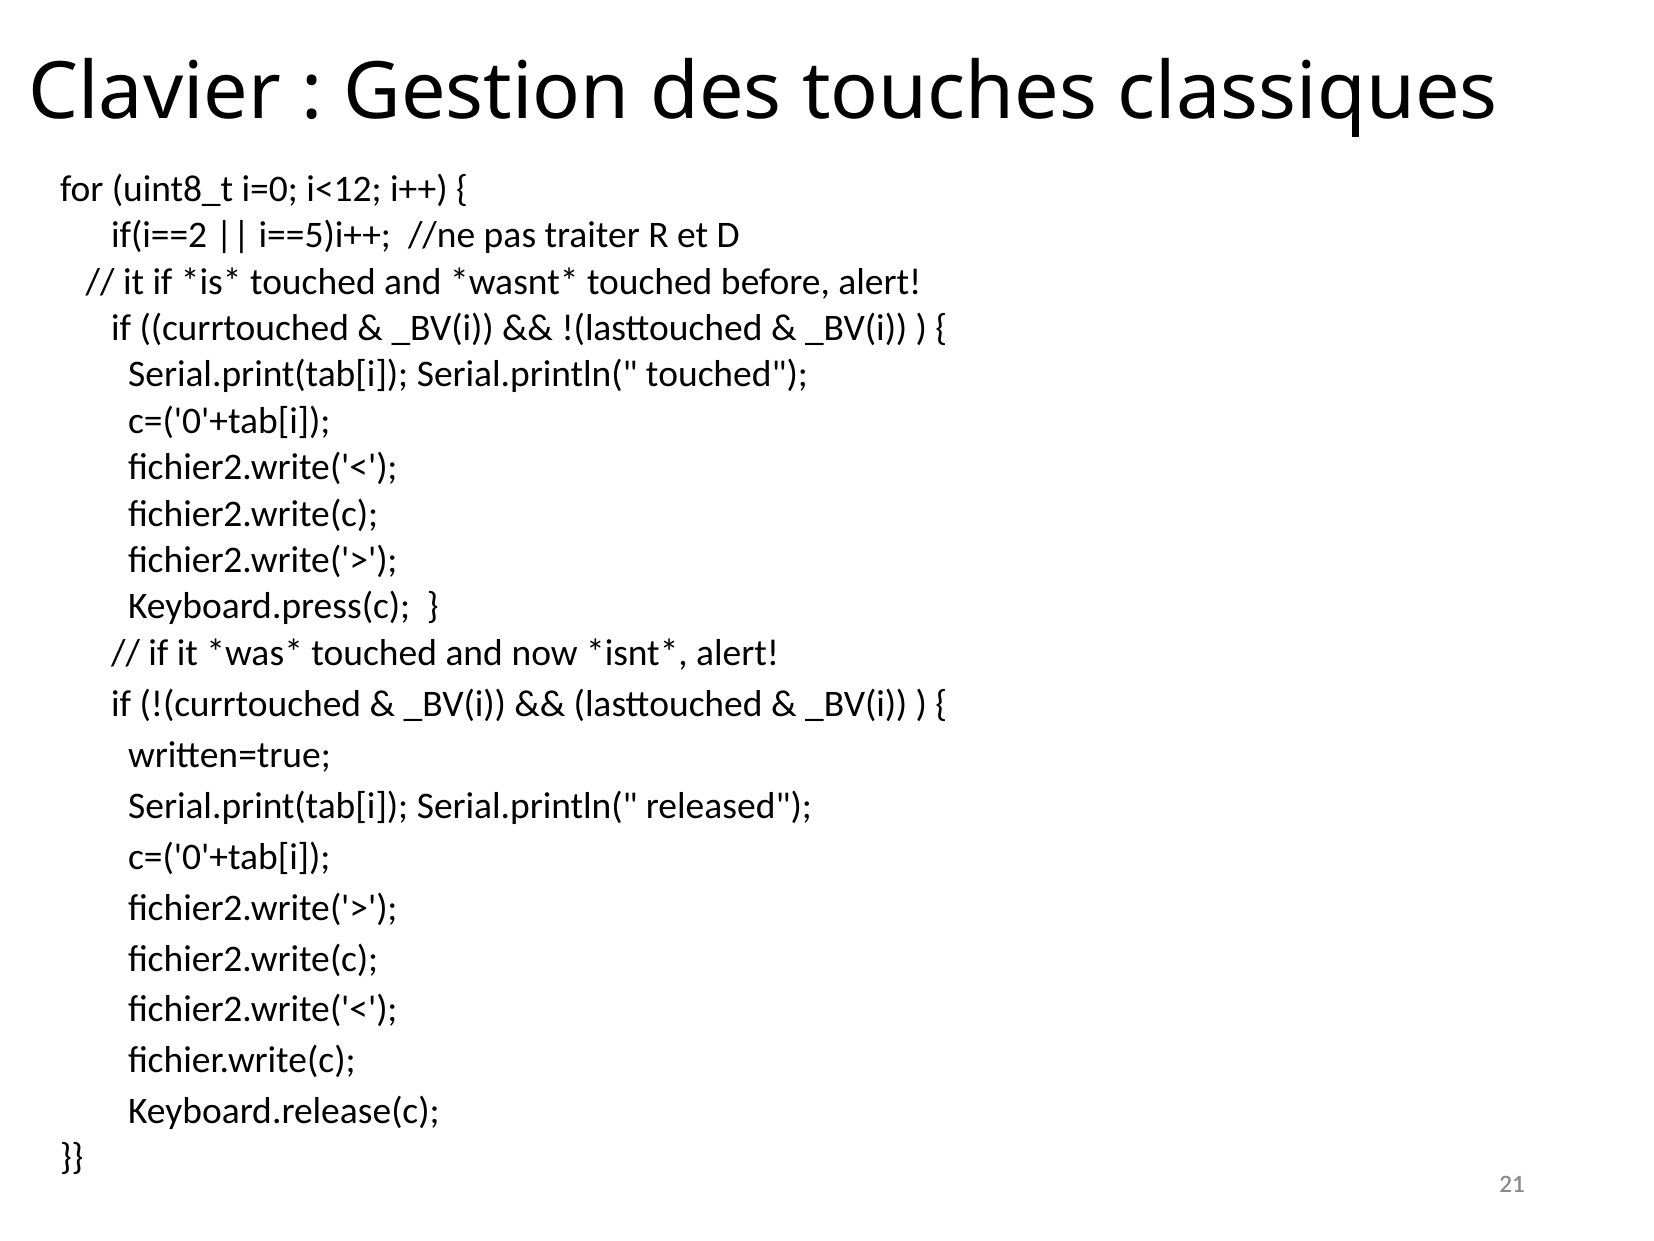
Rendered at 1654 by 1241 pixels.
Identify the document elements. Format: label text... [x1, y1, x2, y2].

slide_number <numéro> [1167, 1149, 1540, 1216]
title Clavier : Gestion des touches classiques [13, 24, 1654, 162]
list for (uint8_t i=0; i<12; i++) { if(i==2 || i==5)i++; //ne pas traiter R et D // it if *is* touched and *wasnt* touched before, alert! if ((currtouched & _BV(i)) && !(lasttouched & _BV(i)) ) { Serial.print(tab[i]); Serial.println(" touched"); c=('0'+tab[i]); fichier2.write('<'); fichier2.write(c); fichier2.write('>'); Keyboard.press(c); } // if it *was* touched and now *isnt*, alert! if (!(currtouched & _BV(i)) && (lasttouched & _BV(i)) ) { written=true; Serial.print(tab[i]); Serial.println(" released"); c=('0'+tab[i]); fichier2.write('>'); fichier2.write(c); fichier2.write('<'); fichier.write(c); Keyboard.release(c); }} [45, 161, 1453, 1217]
